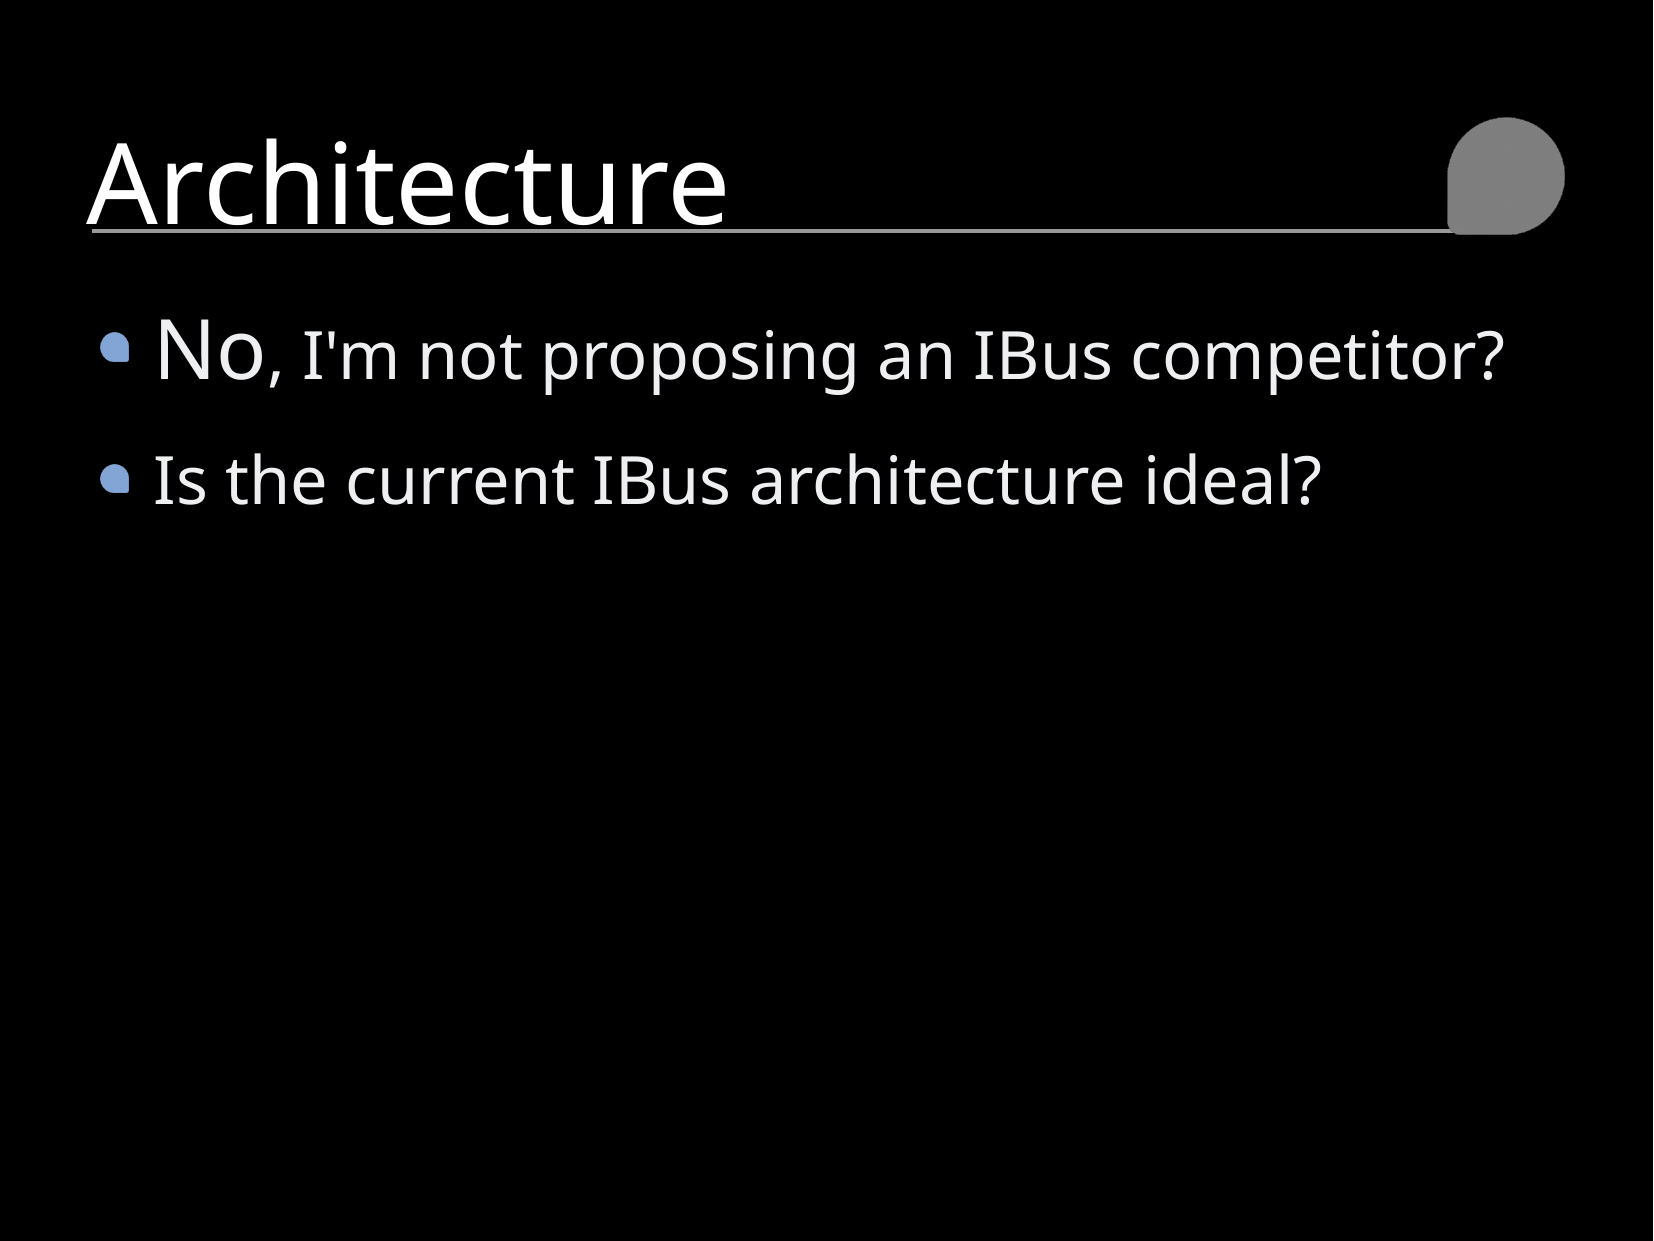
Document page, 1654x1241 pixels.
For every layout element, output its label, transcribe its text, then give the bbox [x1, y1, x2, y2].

title Architecture [86, 112, 1575, 249]
list No, I'm not proposing an IBus competitor? Is the current IBus architecture ideal? [82, 290, 1571, 1010]
